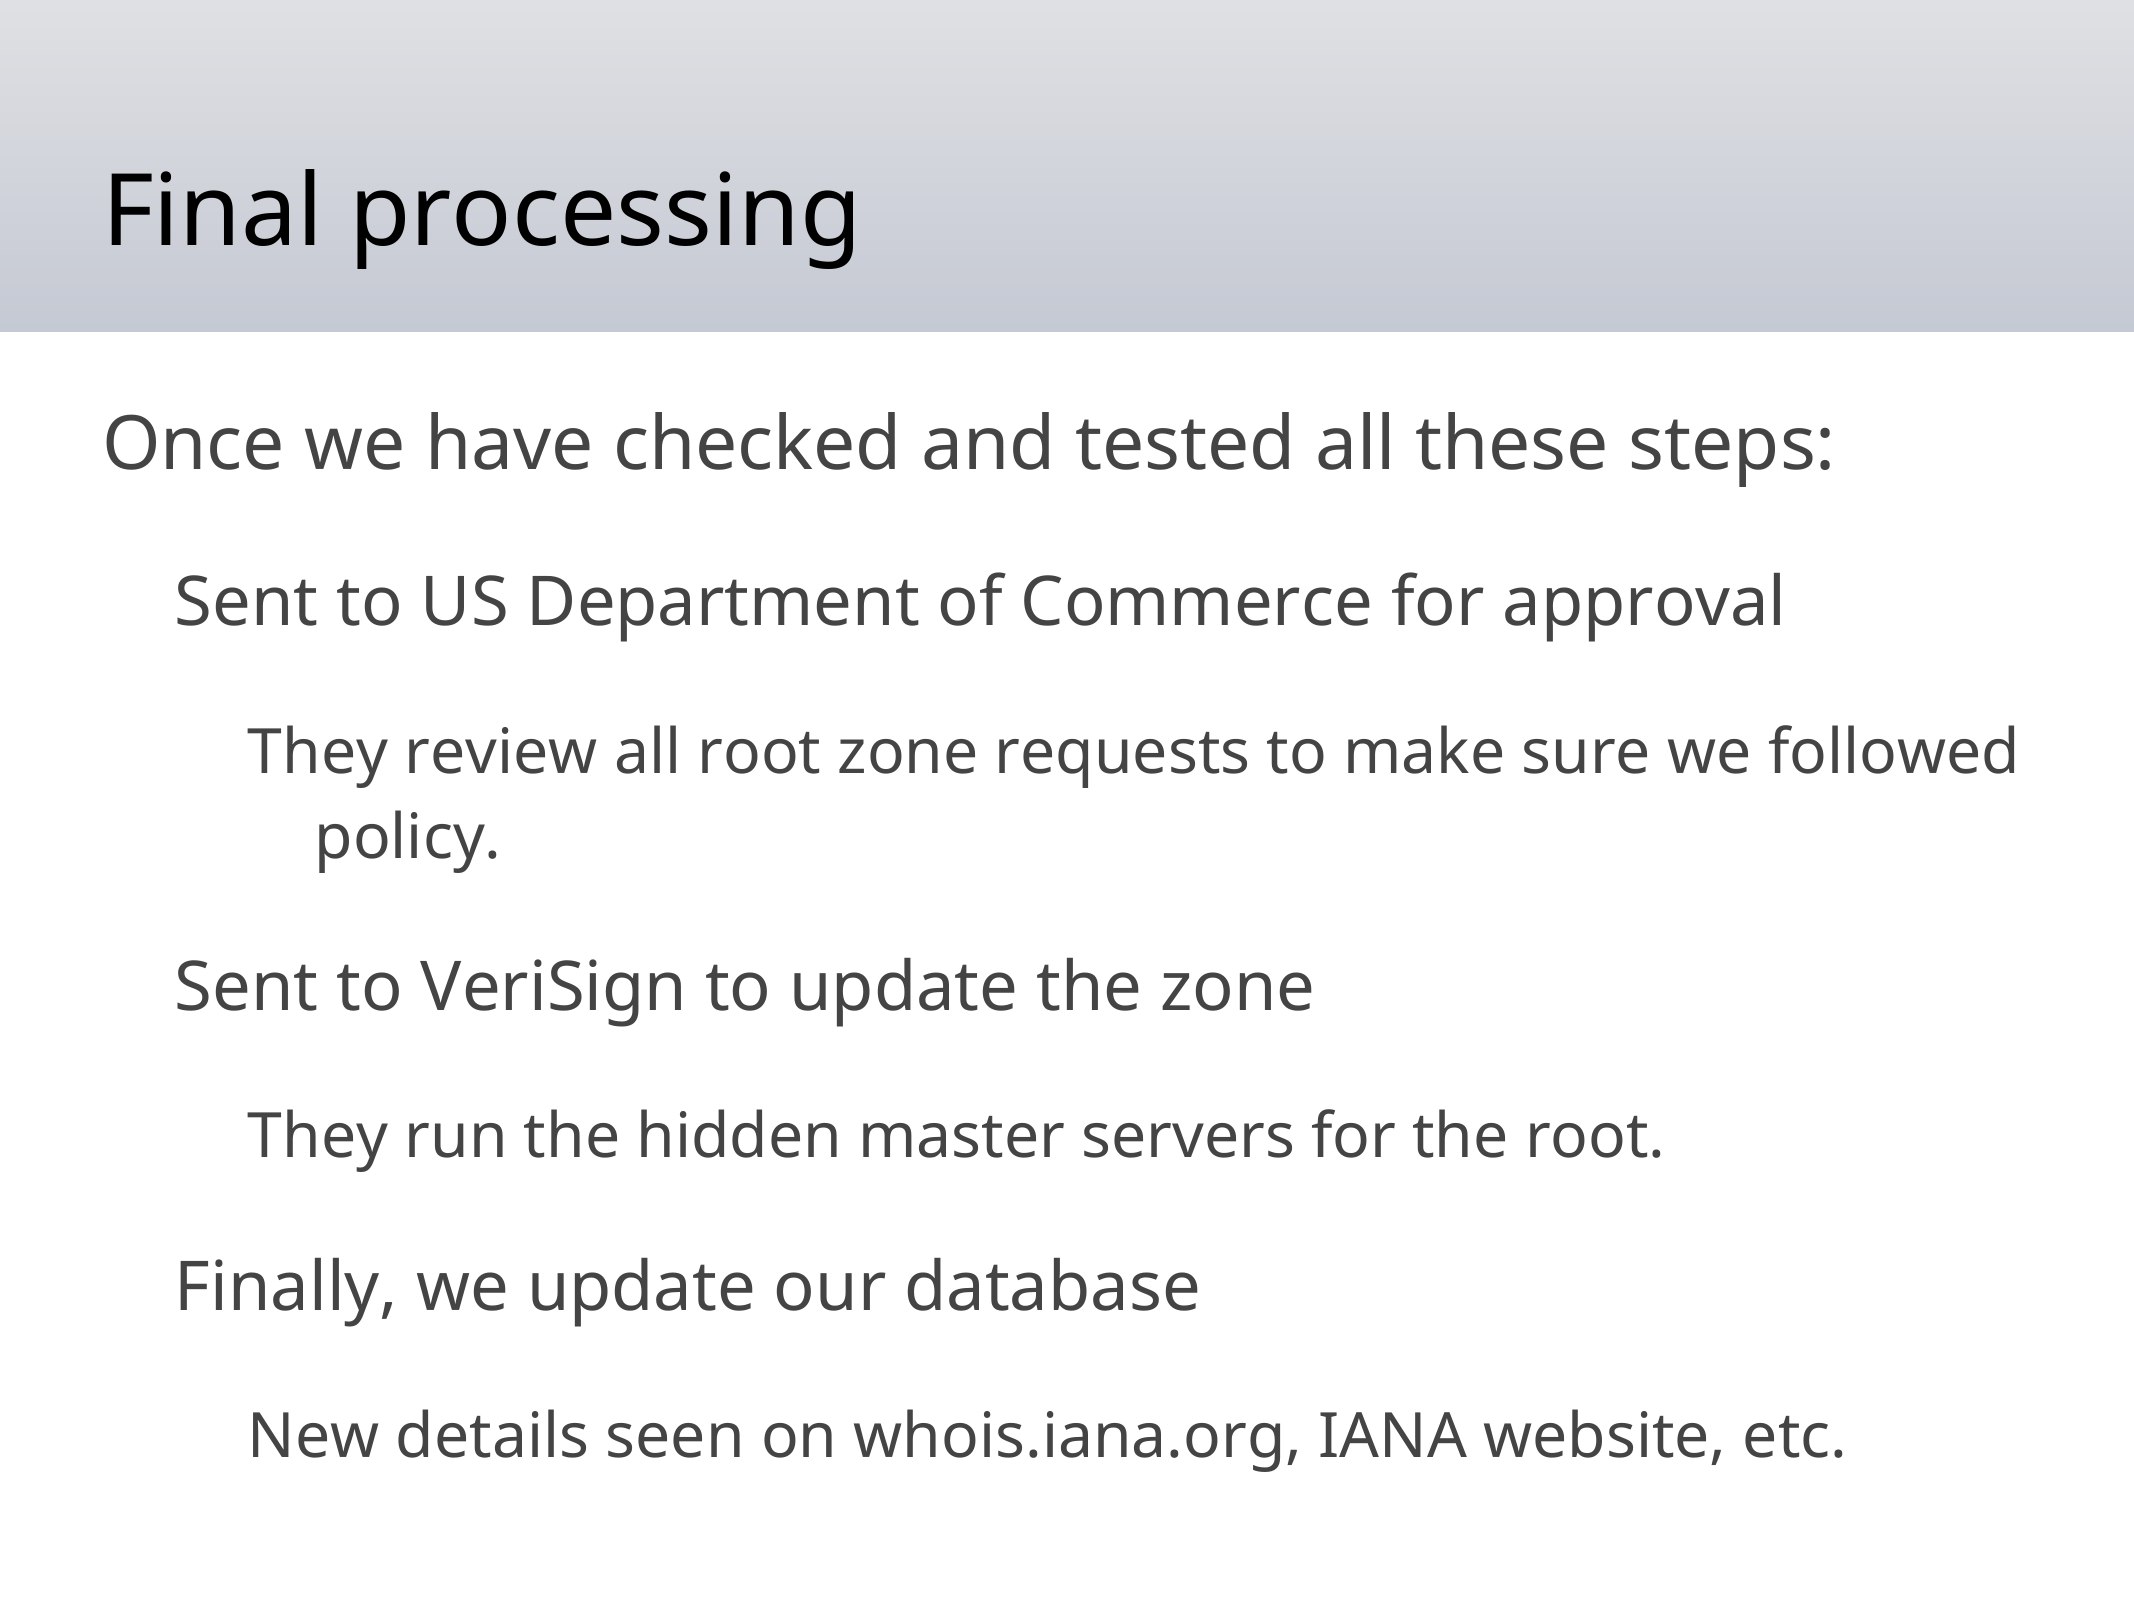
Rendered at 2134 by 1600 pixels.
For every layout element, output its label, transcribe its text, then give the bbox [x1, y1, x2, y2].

title Final processing [93, 54, 2040, 284]
text_box [0, 0, 2134, 332]
list Once we have checked and tested all these steps: Sent to US Department of Commerce for approval They review all root zone requests to make sure we followed policy. Sent to VeriSign to update the zone They run the hidden master servers for the root. Finally, we update our database New details seen on whois.iana.org, IANA website, etc. [93, 381, 2040, 1459]
